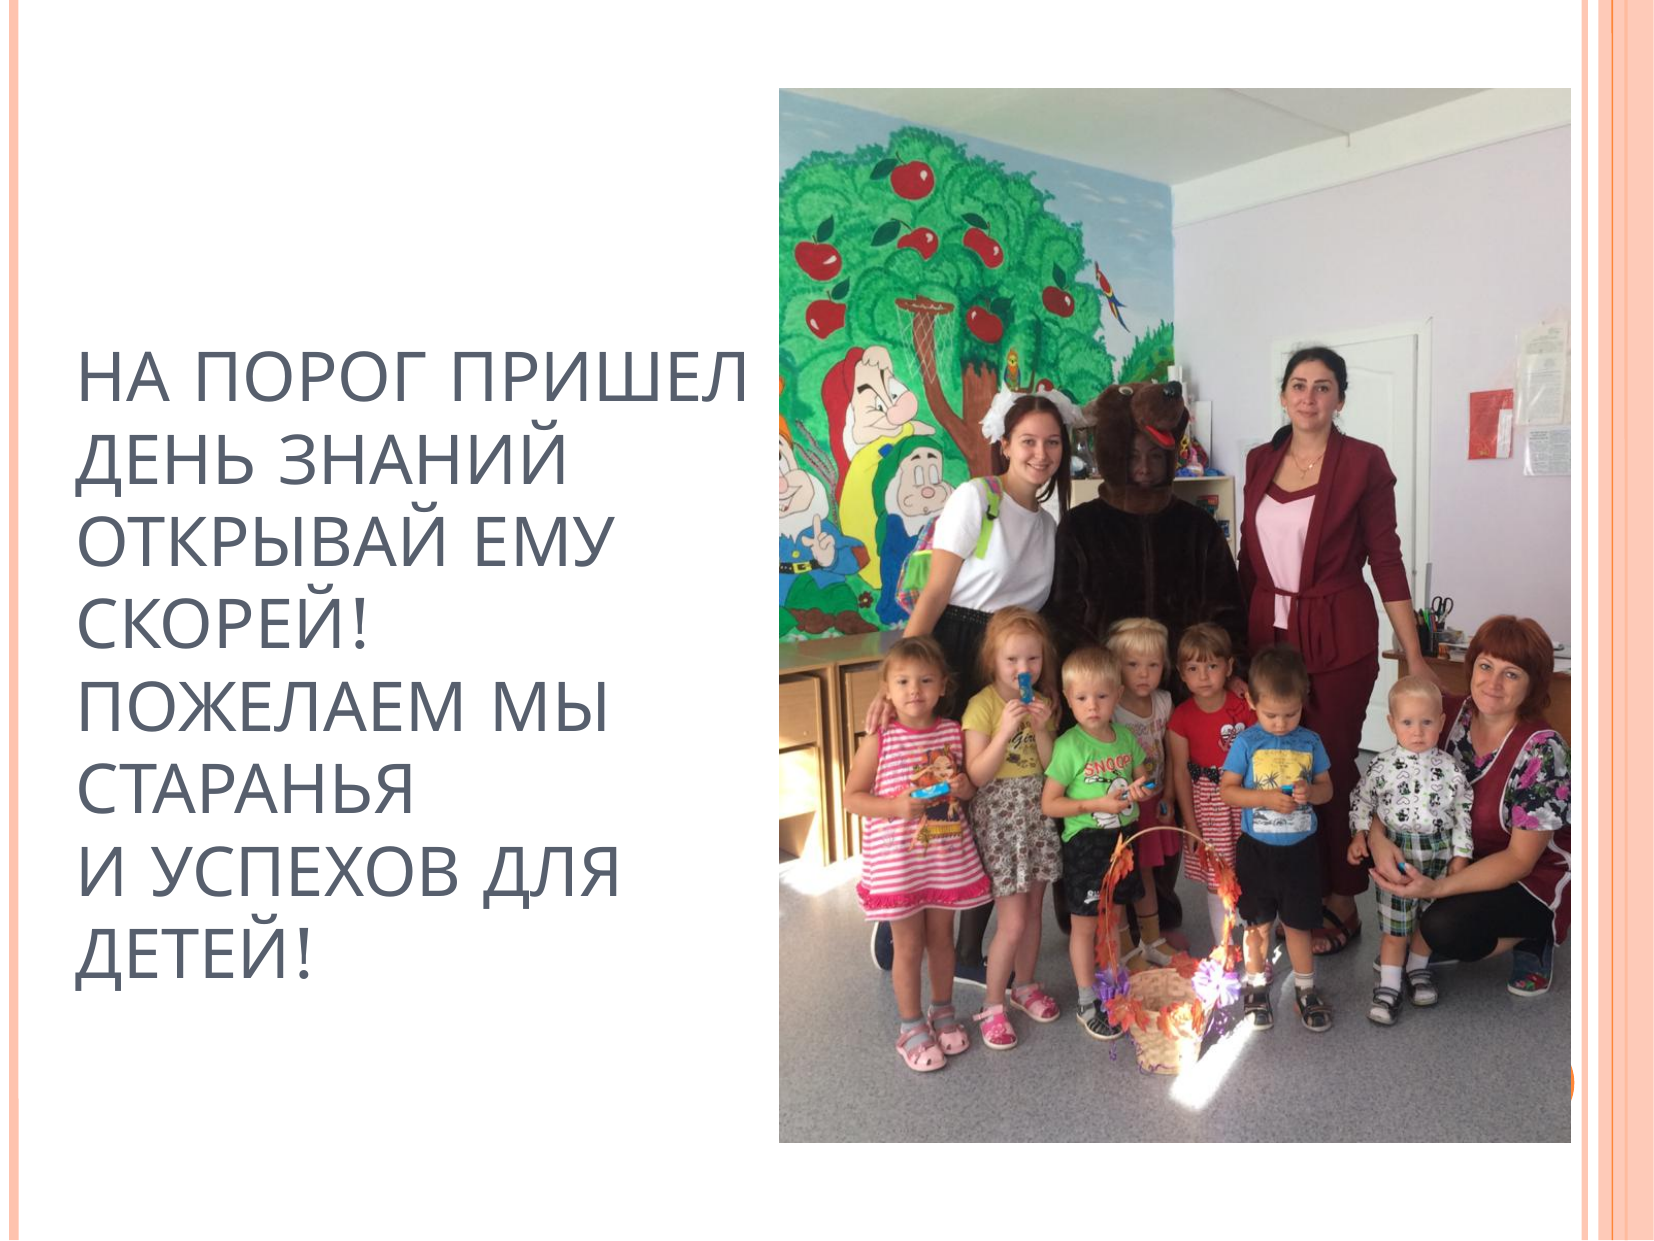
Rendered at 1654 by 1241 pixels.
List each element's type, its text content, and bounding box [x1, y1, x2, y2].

picture [779, 88, 1571, 1144]
title На порог пришел День знаний Открывай ему скорей! Пожелаем мы старанья И успехов для детей! [58, 324, 779, 810]
